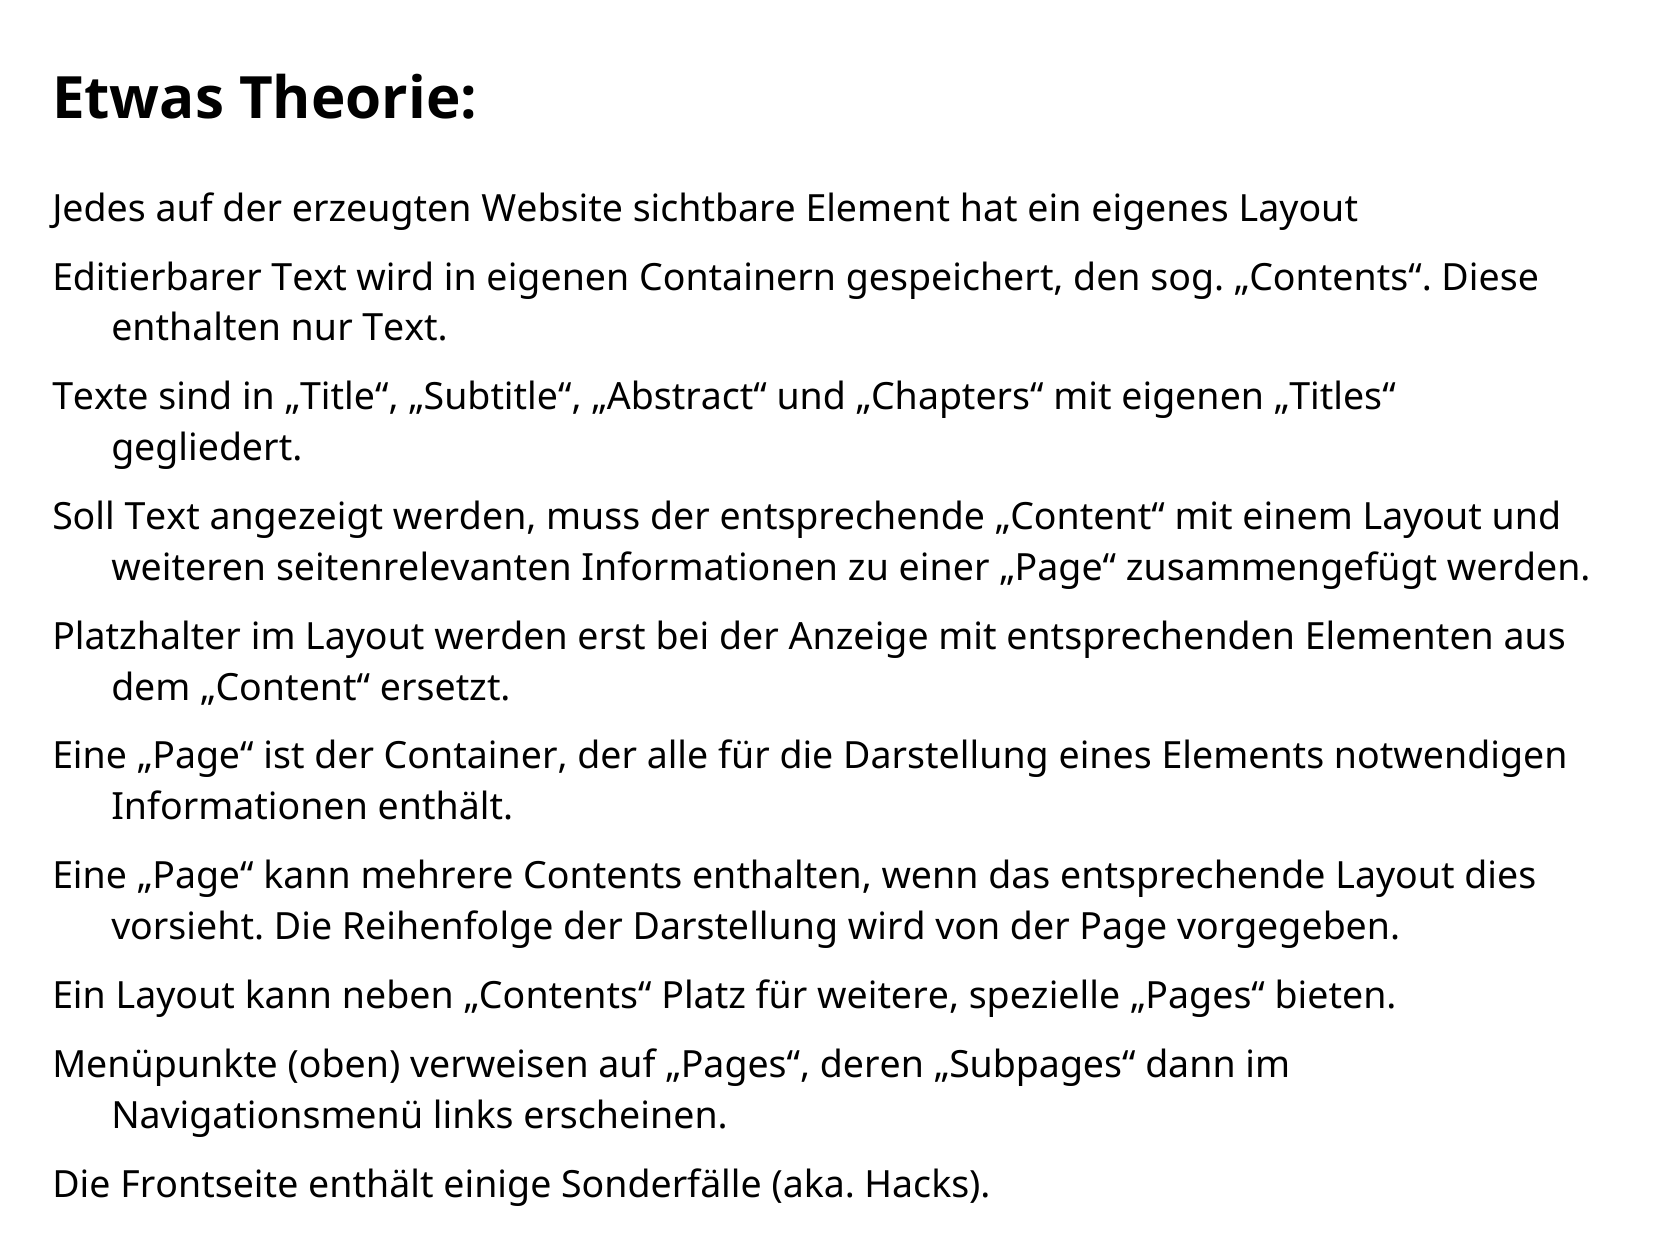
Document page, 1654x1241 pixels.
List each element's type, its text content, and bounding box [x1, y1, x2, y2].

text_box Etwas Theorie: Jedes auf der erzeugten Website sichtbare Element hat ein eigenes Layout Editierbarer Text wird in eigenen Containern gespeichert, den sog. „Contents“. Diese enthalten nur Text. Texte sind in „Title“, „Subtitle“, „Abstract“ und „Chapters“ mit eigenen „Titles“ gegliedert. Soll Text angezeigt werden, muss der entsprechende „Content“ mit einem Layout und weiteren seitenrelevanten Informationen zu einer „Page“ zusammengefügt werden. Platzhalter im Layout werden erst bei der Anzeige mit entsprechenden Elementen aus dem „Content“ ersetzt. Eine „Page“ ist der Container, der alle für die Darstellung eines Elements notwendigen Informationen enthält. Eine „Page“ kann mehrere Contents enthalten, wenn das entsprechende Layout dies vorsieht. Die Reihenfolge der Darstellung wird von der Page vorgegeben. Ein Layout kann neben „Contents“ Platz für weitere, spezielle „Pages“ bieten. Menüpunkte (oben) verweisen auf „Pages“, deren „Subpages“ dann im Navigationsmenü links erscheinen. Die Frontseite enthält einige Sonderfälle (aka. Hacks). [37, 49, 1613, 1211]
